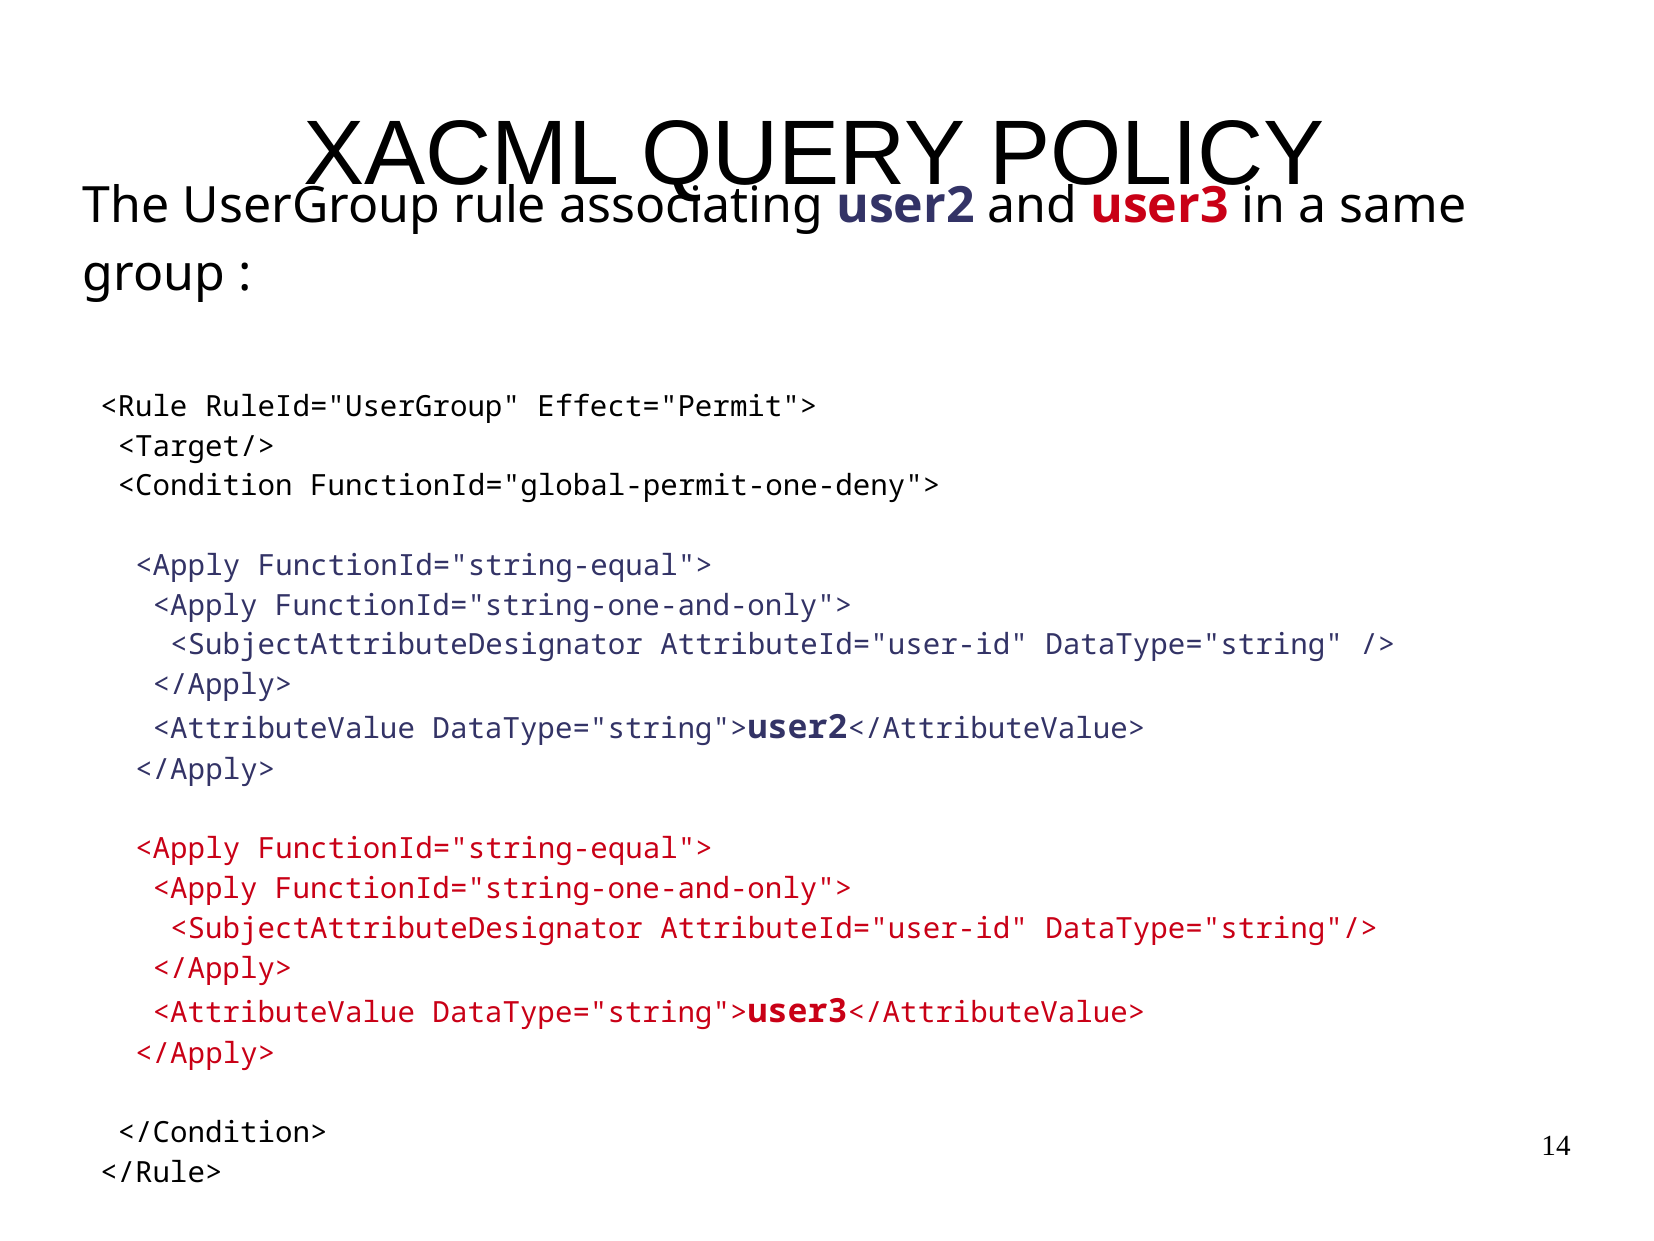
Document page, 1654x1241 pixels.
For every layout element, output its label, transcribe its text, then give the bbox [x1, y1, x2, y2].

title XACML QUERY POLICY [82, 56, 1571, 237]
subtitle The UserGroup rule associating user2 and user3 in a same group : <Rule RuleId="UserGroup" Effect="Permit"> <Target/> <Condition FunctionId="global-permit-one-deny"> <Apply FunctionId="string-equal"> <Apply FunctionId="string-one-and-only"> <SubjectAttributeDesignator AttributeId="user-id" DataType="string" /> </Apply> <AttributeValue DataType="string">user2</AttributeValue> </Apply> <Apply FunctionId="string-equal"> <Apply FunctionId="string-one-and-only"> <SubjectAttributeDesignator AttributeId="user-id" DataType="string"/> </Apply> <AttributeValue DataType="string">user3</AttributeValue> </Apply> </Condition> </Rule> [82, 237, 1571, 1162]
